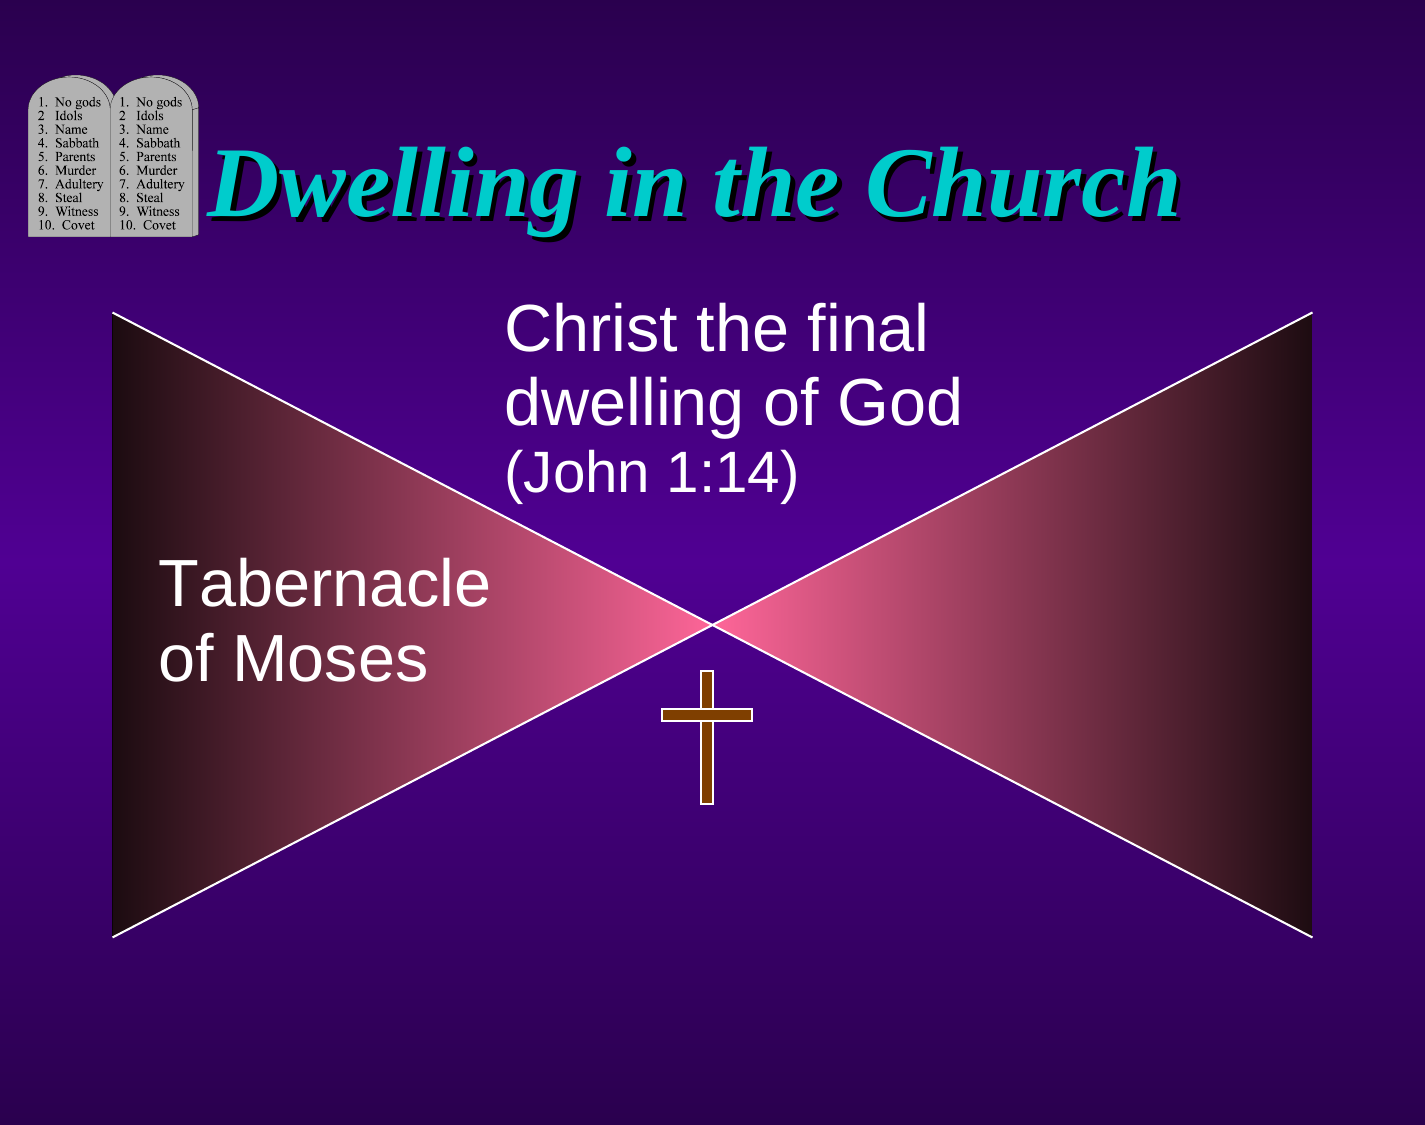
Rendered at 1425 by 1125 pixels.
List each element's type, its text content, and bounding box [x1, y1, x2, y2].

title Dwelling in the Church [193, 64, 1425, 301]
text_box Christ the final dwelling of God (John 1:14) [489, 282, 1163, 513]
text_box [112, 314, 708, 936]
text_box Tabernacle of Moses [143, 538, 531, 704]
text_box [661, 671, 753, 804]
text_box [717, 314, 1313, 936]
